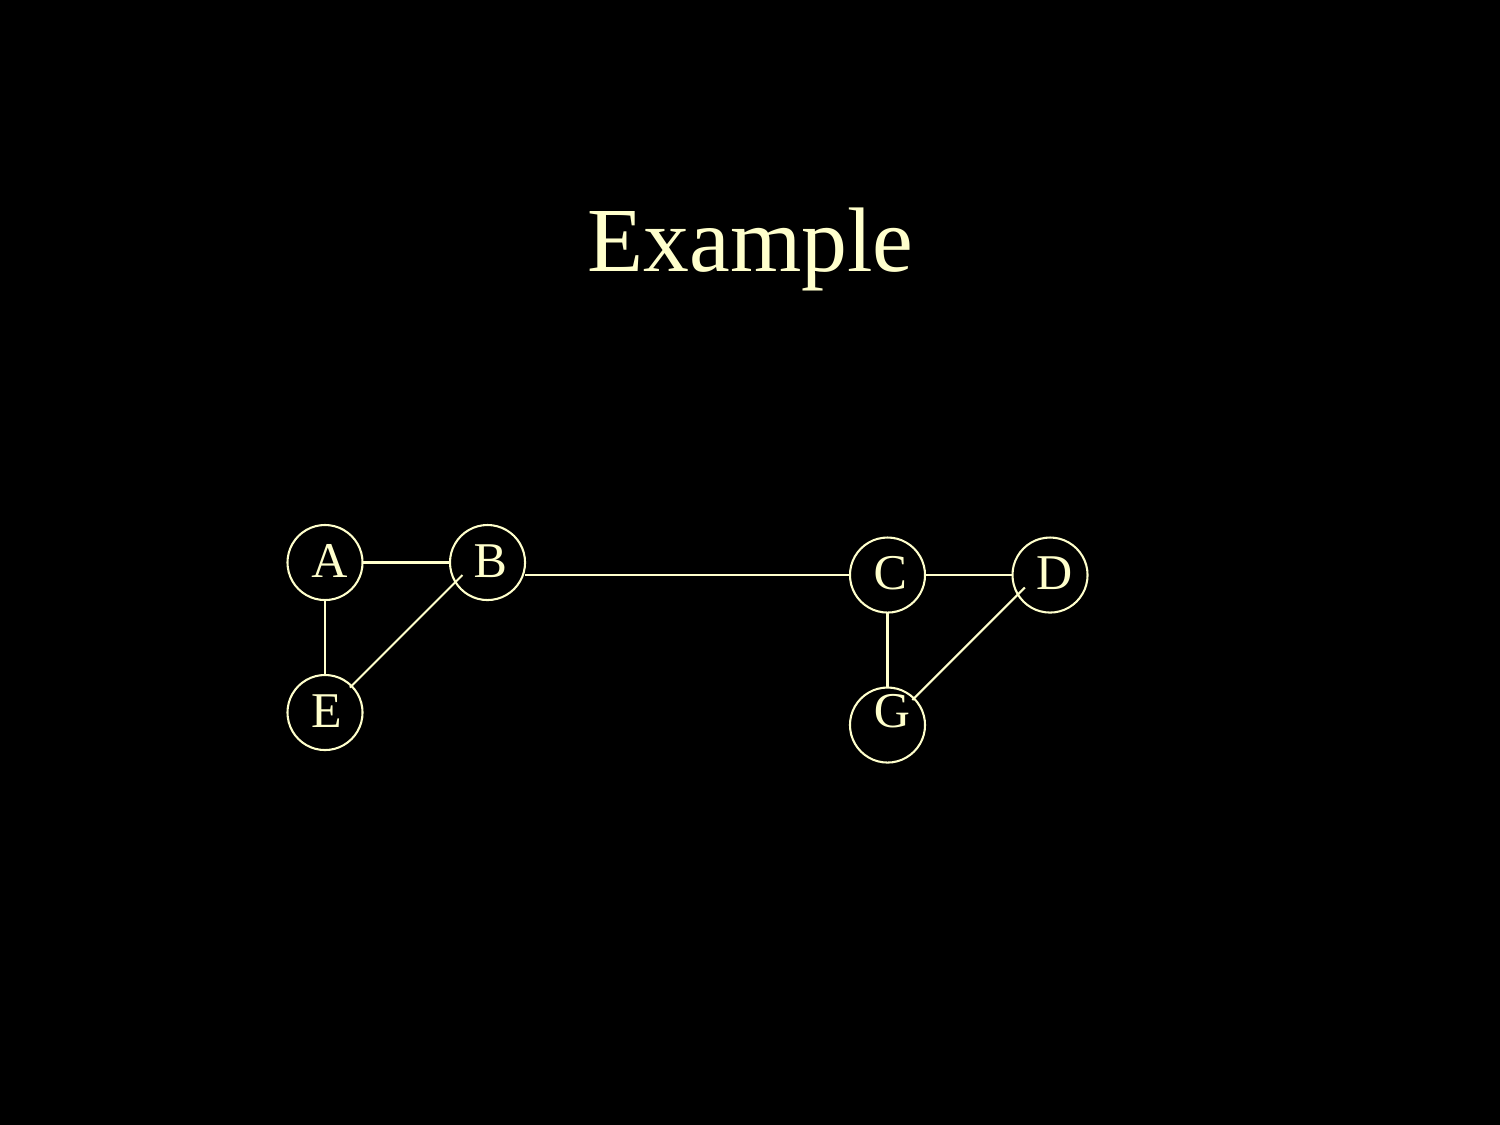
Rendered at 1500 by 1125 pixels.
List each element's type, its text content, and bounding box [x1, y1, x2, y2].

text_box D [1021, 537, 1088, 609]
title Example [22, 145, 1480, 336]
text_box B [458, 524, 522, 596]
text_box A [296, 524, 363, 596]
text_box G [858, 674, 925, 746]
text_box E [296, 674, 357, 746]
text_box C [858, 537, 922, 609]
